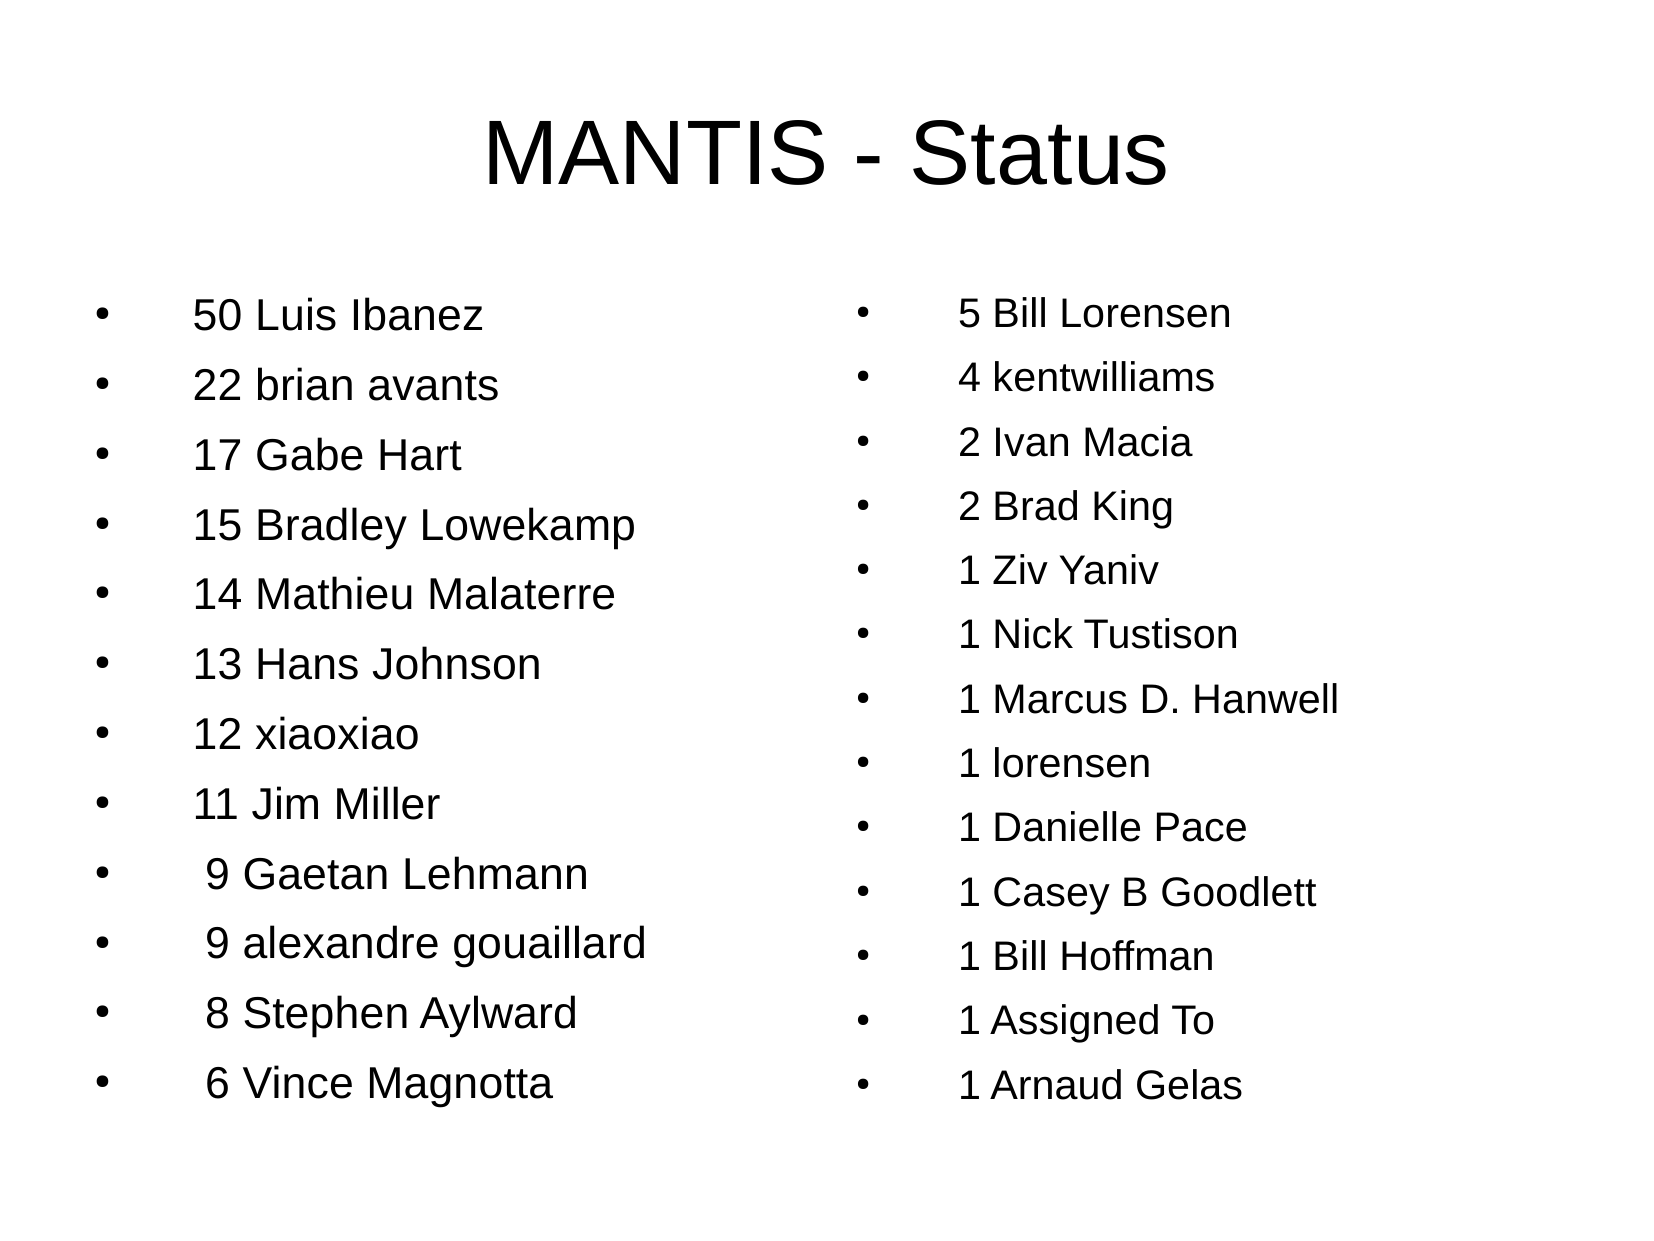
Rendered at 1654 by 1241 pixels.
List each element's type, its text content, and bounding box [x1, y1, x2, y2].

list 50 Luis Ibanez 22 brian avants 17 Gabe Hart 15 Bradley Lowekamp 14 Mathieu Malaterre 13 Hans Johnson 12 xiaoxiao 11 Jim Miller 9 Gaetan Lehmann 9 alexandre gouaillard 8 Stephen Aylward 6 Vince Magnotta [82, 290, 809, 1109]
title MANTIS - Status [82, 49, 1571, 257]
list 5 Bill Lorensen 4 kentwilliams 2 Ivan Macia 2 Brad King 1 Ziv Yaniv 1 Nick Tustison 1 Marcus D. Hanwell 1 lorensen 1 Danielle Pace 1 Casey B Goodlett 1 Bill Hoffman 1 Assigned To 1 Arnaud Gelas [845, 290, 1572, 1109]
